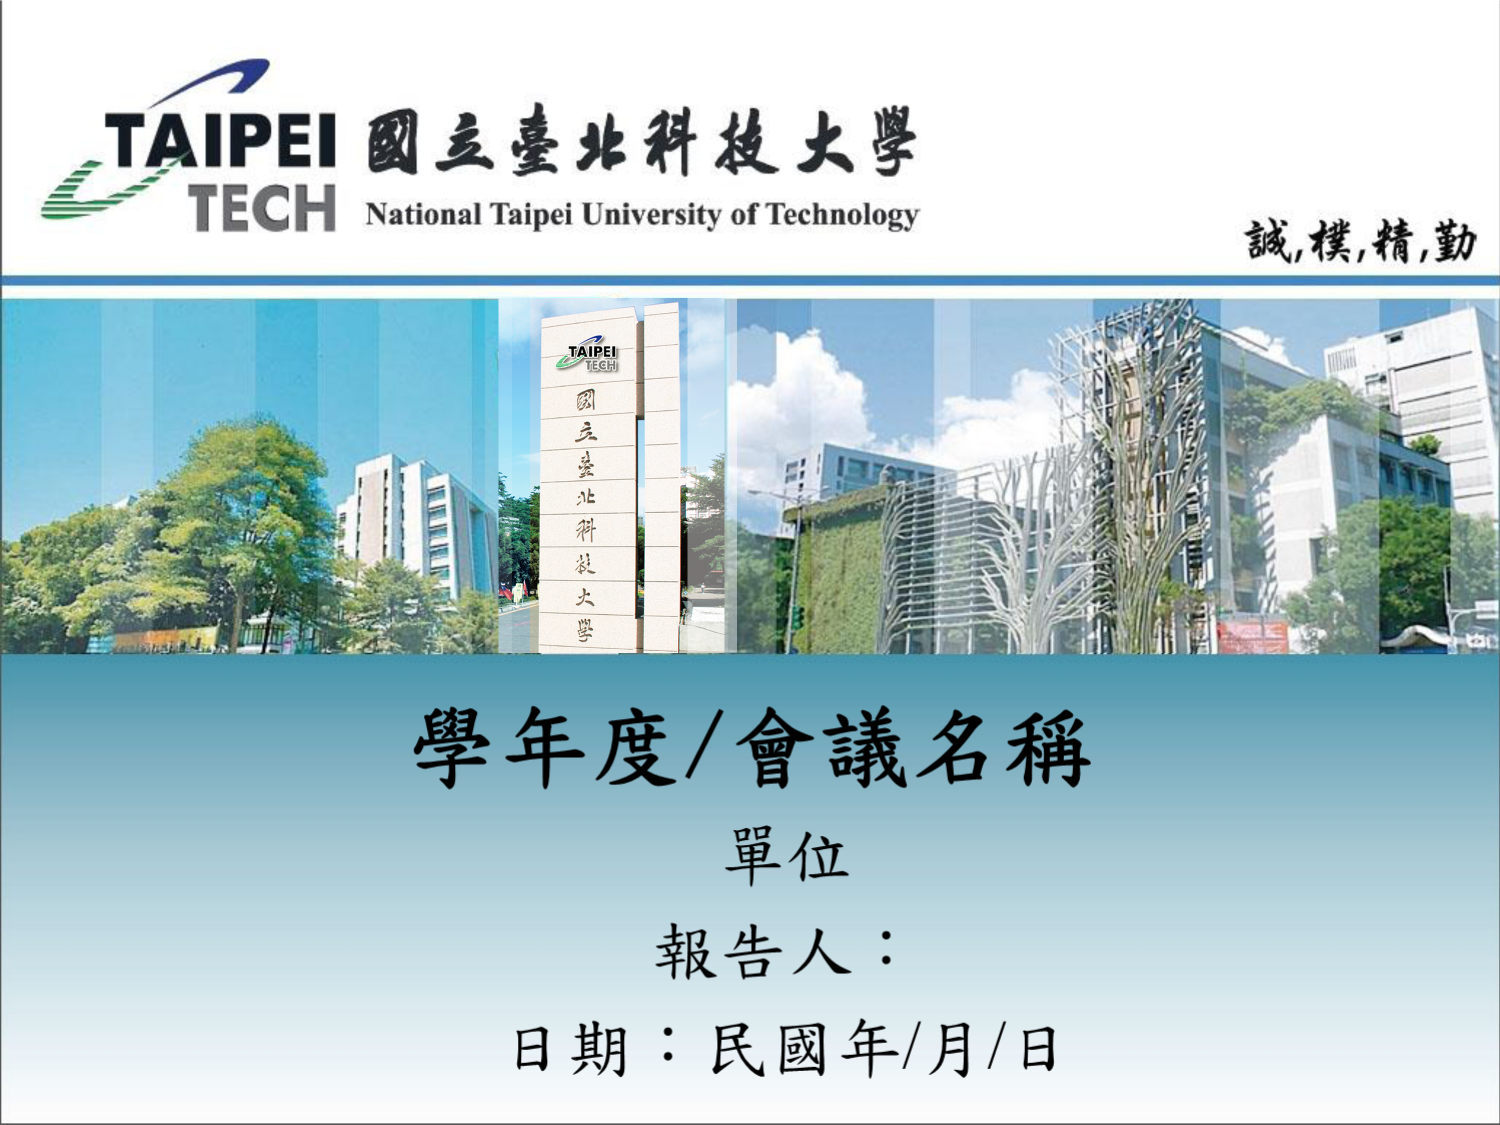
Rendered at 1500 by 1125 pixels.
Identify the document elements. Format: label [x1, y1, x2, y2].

picture [188, 658, 1317, 1125]
